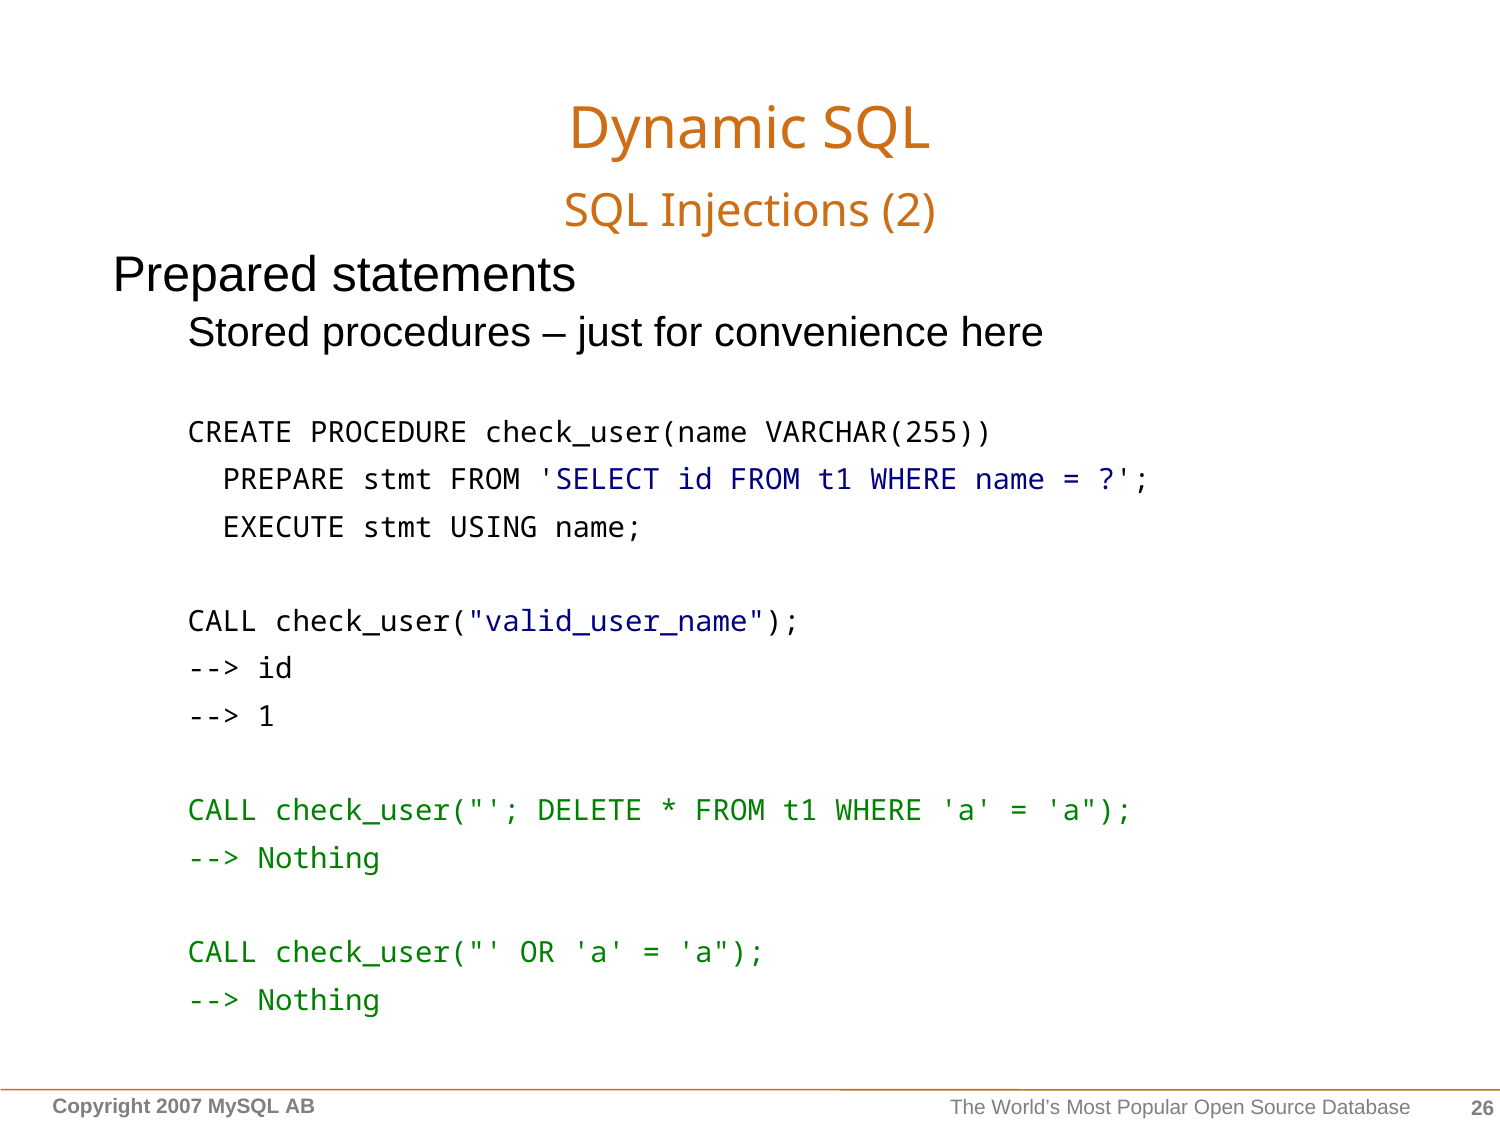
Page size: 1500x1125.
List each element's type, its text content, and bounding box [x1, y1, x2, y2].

title Dynamic SQL SQL Injections (2) [0, 77, 1500, 236]
list Prepared statements Stored procedures – just for convenience here CREATE PROCEDURE check_user(name VARCHAR(255)) PREPARE stmt FROM 'SELECT id FROM t1 WHERE name = ?'; EXECUTE stmt USING name; CALL check_user("valid_user_name"); --> id --> 1 CALL check_user("'; DELETE * FROM t1 WHERE 'a' = 'a"); --> Nothing CALL check_user("' OR 'a' = 'a"); --> Nothing [112, 249, 1388, 1098]
